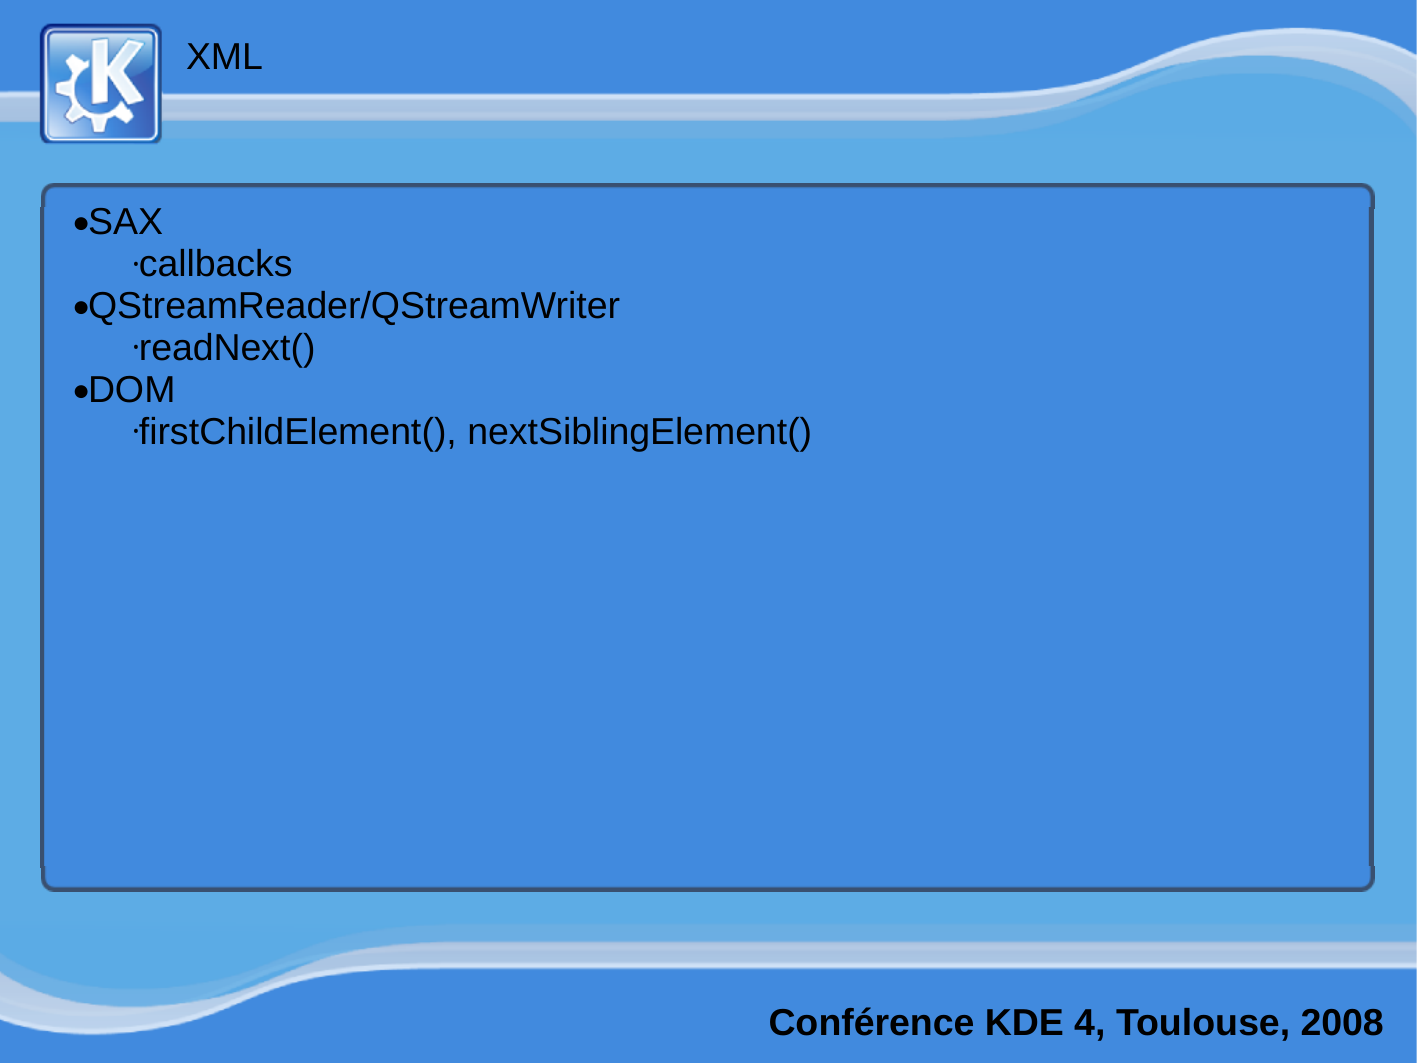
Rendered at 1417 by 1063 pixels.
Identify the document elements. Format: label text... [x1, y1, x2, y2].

text_box SAX callbacks QStreamReader/QStreamWriter readNext() DOM firstChildElement(), nextSiblingElement() [58, 193, 1360, 846]
picture [0, 0, 1417, 1063]
text_box XML [171, 27, 1048, 105]
